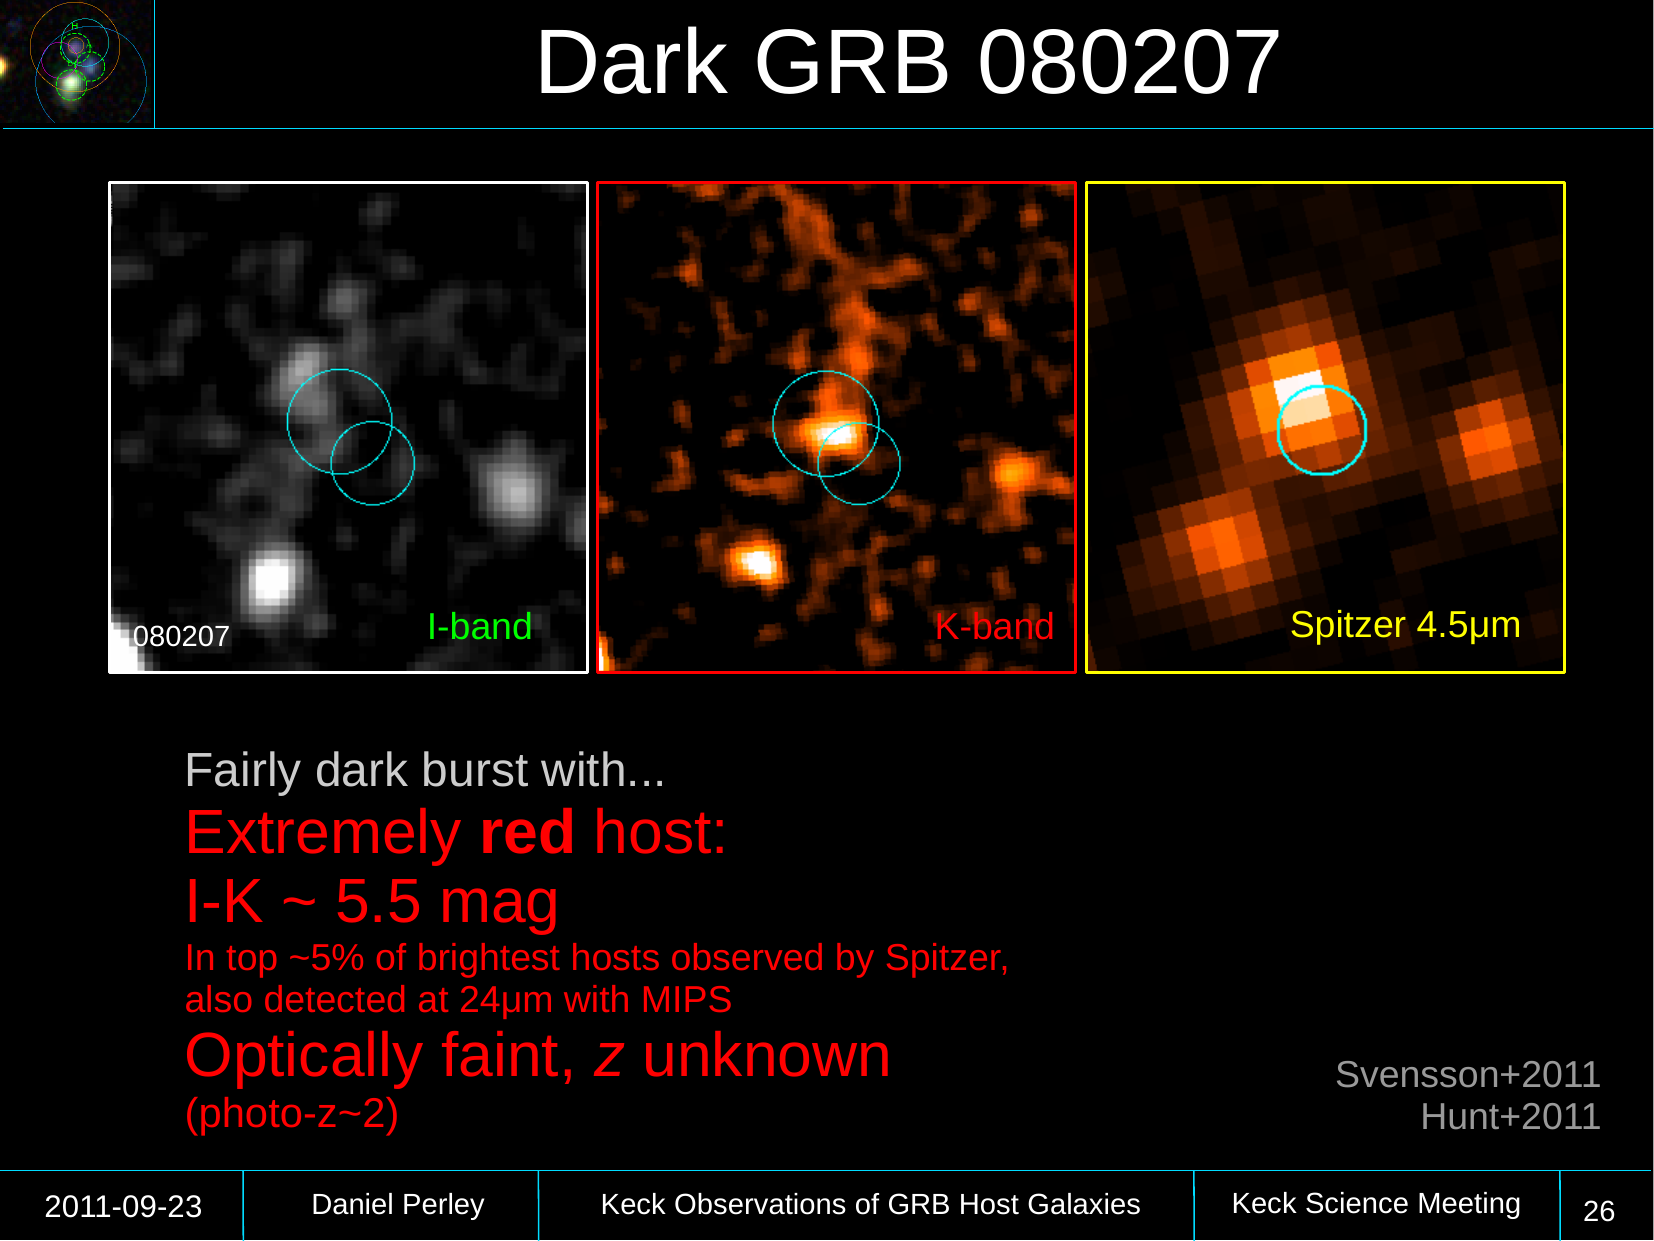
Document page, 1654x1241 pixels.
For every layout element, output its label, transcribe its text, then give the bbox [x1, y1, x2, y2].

text_box 080207 [118, 612, 429, 670]
text_box Spitzer 4.5μm [1275, 596, 1538, 654]
picture [1088, 183, 1564, 672]
text_box K-band [848, 598, 1070, 666]
title Dark GRB 080207 [165, 10, 1654, 114]
text_box Fairly dark burst with... Extremely red host: I-K ~ 5.5 mag In top ~5% of brightest hosts observed by Spitzer, also detected at 24μm with MIPS Optically faint, z unknown (photo-z~2) [169, 735, 1088, 1144]
picture [598, 183, 1074, 672]
text_box Svensson+2011 Hunt+2011 [1257, 1045, 1617, 1145]
picture [0, 0, 151, 123]
picture [111, 183, 587, 672]
text_box I-band [412, 598, 590, 666]
